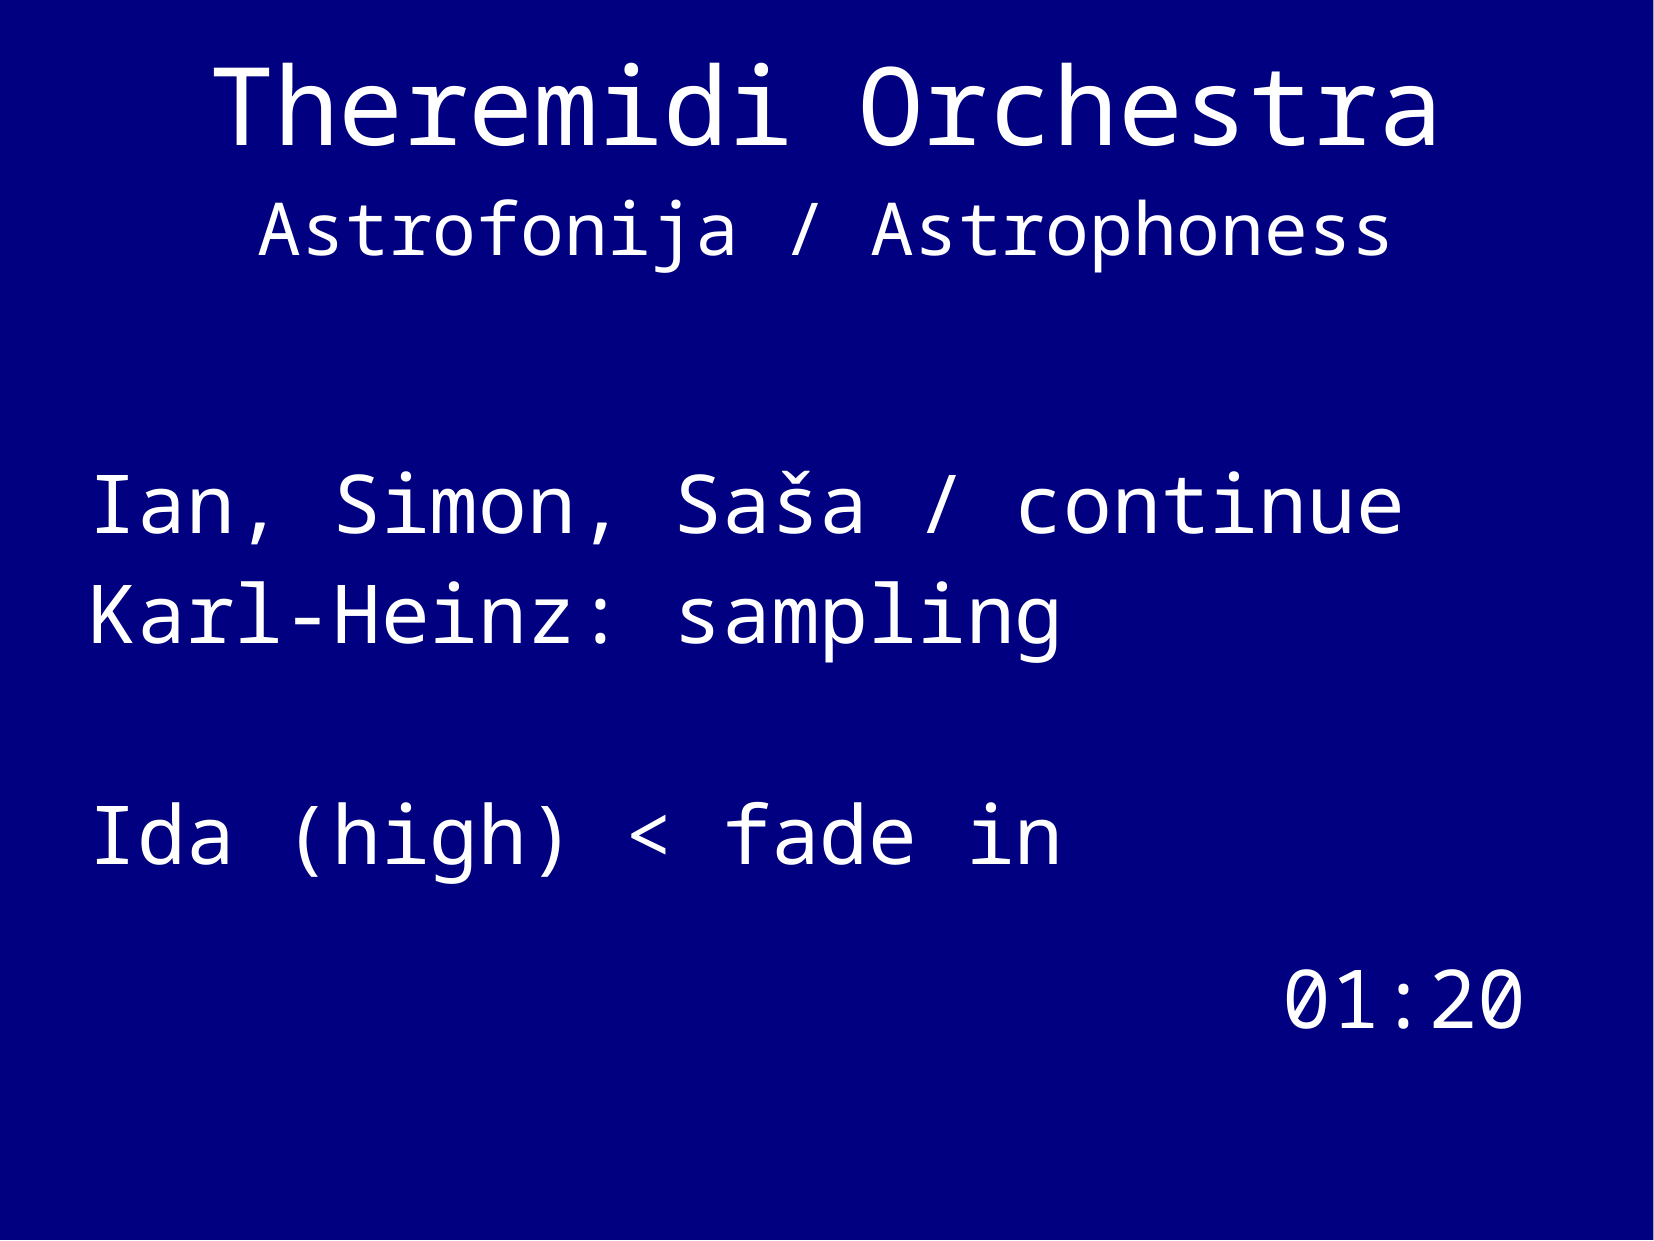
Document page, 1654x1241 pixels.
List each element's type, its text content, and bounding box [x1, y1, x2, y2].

title Theremidi Orchestra Astrofonija / Astrophoness [82, 49, 1571, 257]
subtitle Ian, Simon, Saša / continue Karl-Heinz: sampling Ida (high) < fade in [88, 272, 1566, 1063]
text_box 01:20 [1282, 900, 1620, 1096]
